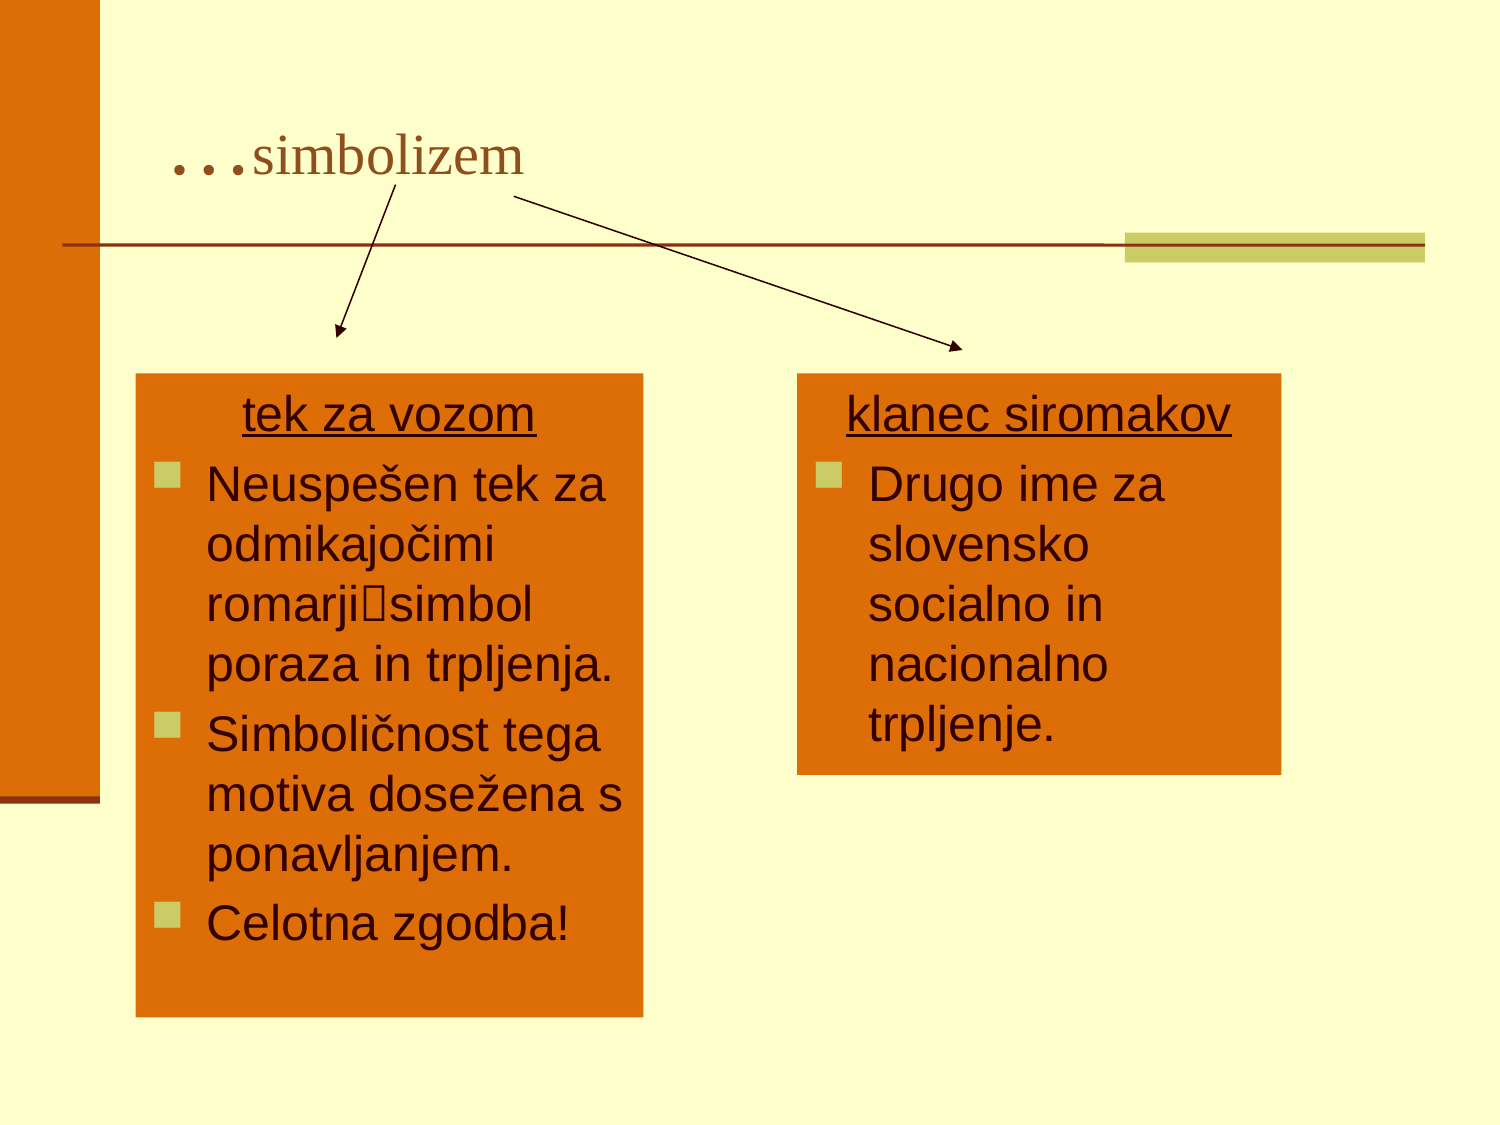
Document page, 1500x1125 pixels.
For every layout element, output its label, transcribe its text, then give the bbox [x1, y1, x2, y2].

list tek za vozom Neuspešen tek za odmikajočimi romarjisimbol poraza in trpljenja. Simboličnost tega motiva dosežena s ponavljanjem. Celotna zgodba! [135, 373, 644, 1018]
list klanec siromakov Drugo ime za slovensko socialno in nacionalno trpljenje. [797, 373, 1282, 775]
title …simbolizem [150, 45, 1425, 234]
